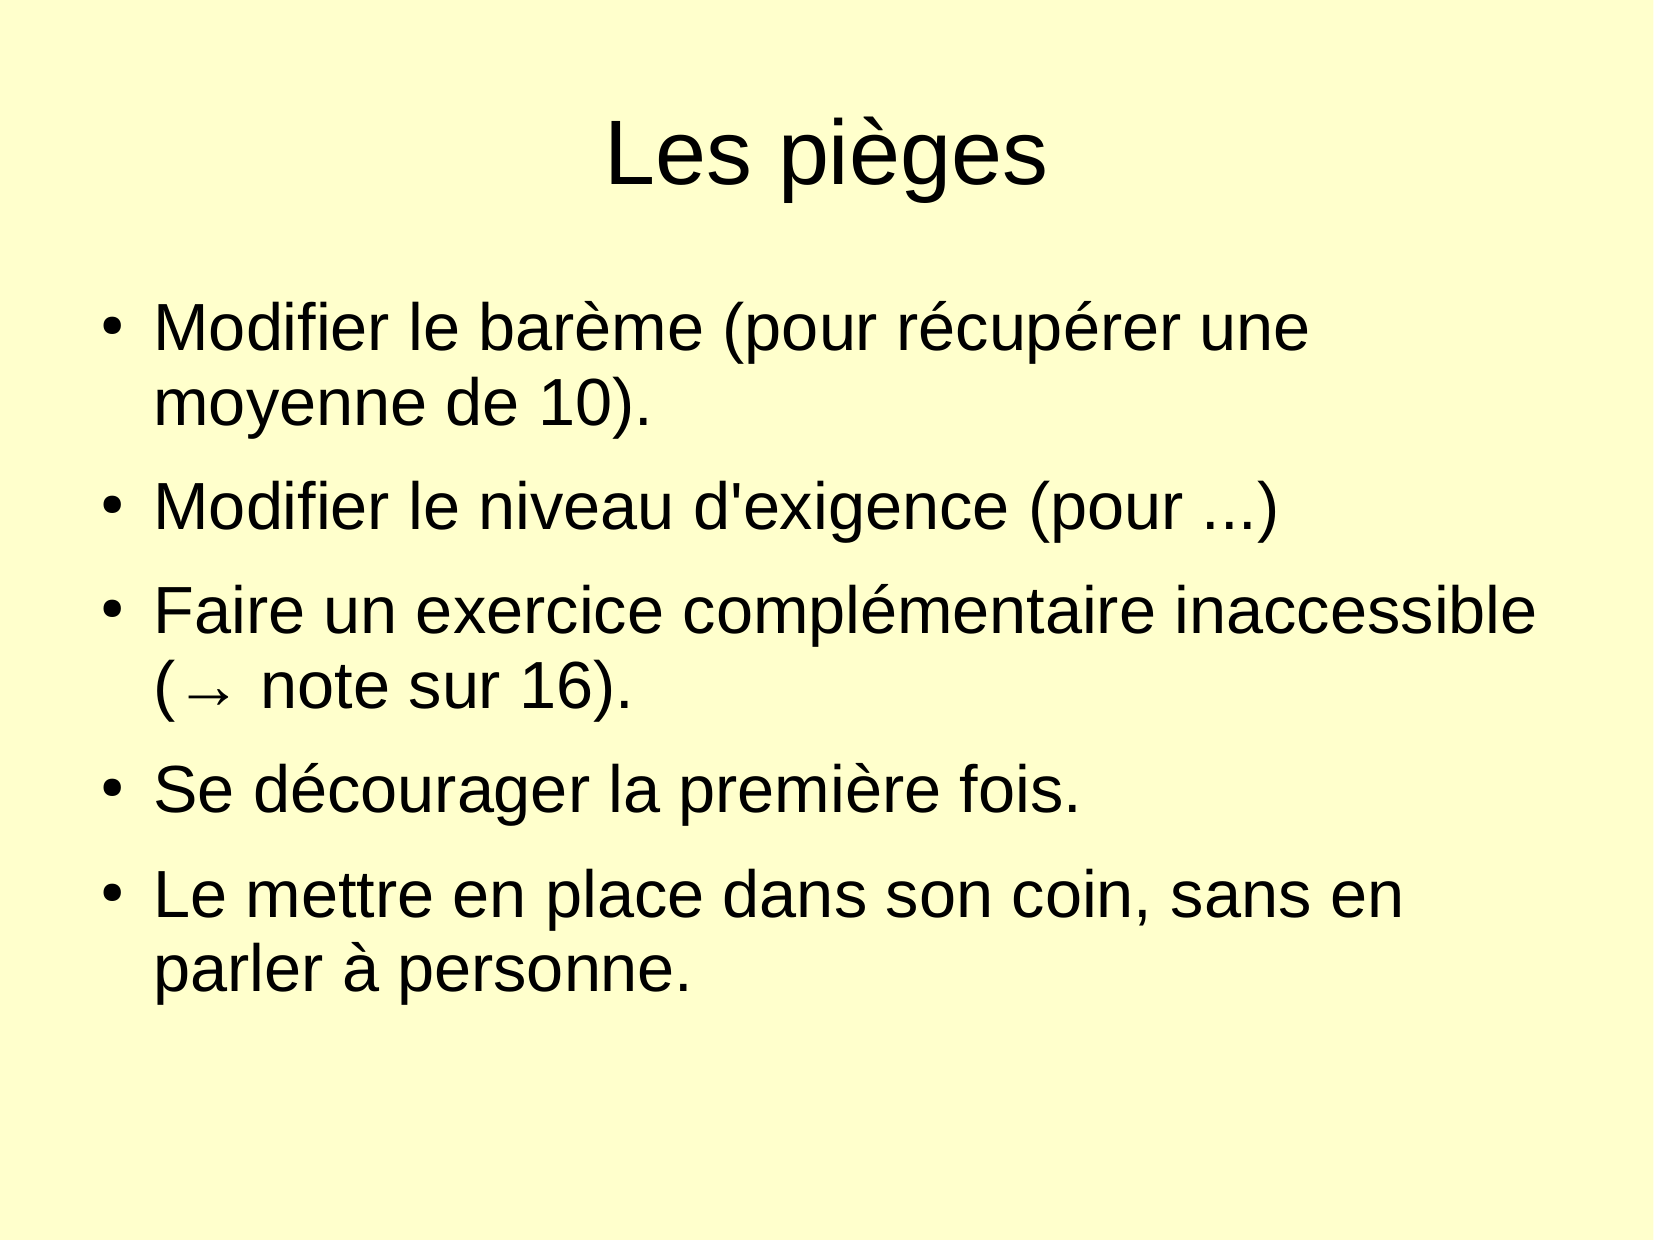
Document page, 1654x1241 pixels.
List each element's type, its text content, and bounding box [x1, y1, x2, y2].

list Modifier le barème (pour récupérer une moyenne de 10). Modifier le niveau d'exigence (pour ...) Faire un exercice complémentaire inaccessible (→ note sur 16). Se décourager la première fois. Le mettre en place dans son coin, sans en parler à personne. [82, 290, 1571, 1134]
title Les pièges [82, 49, 1571, 257]
